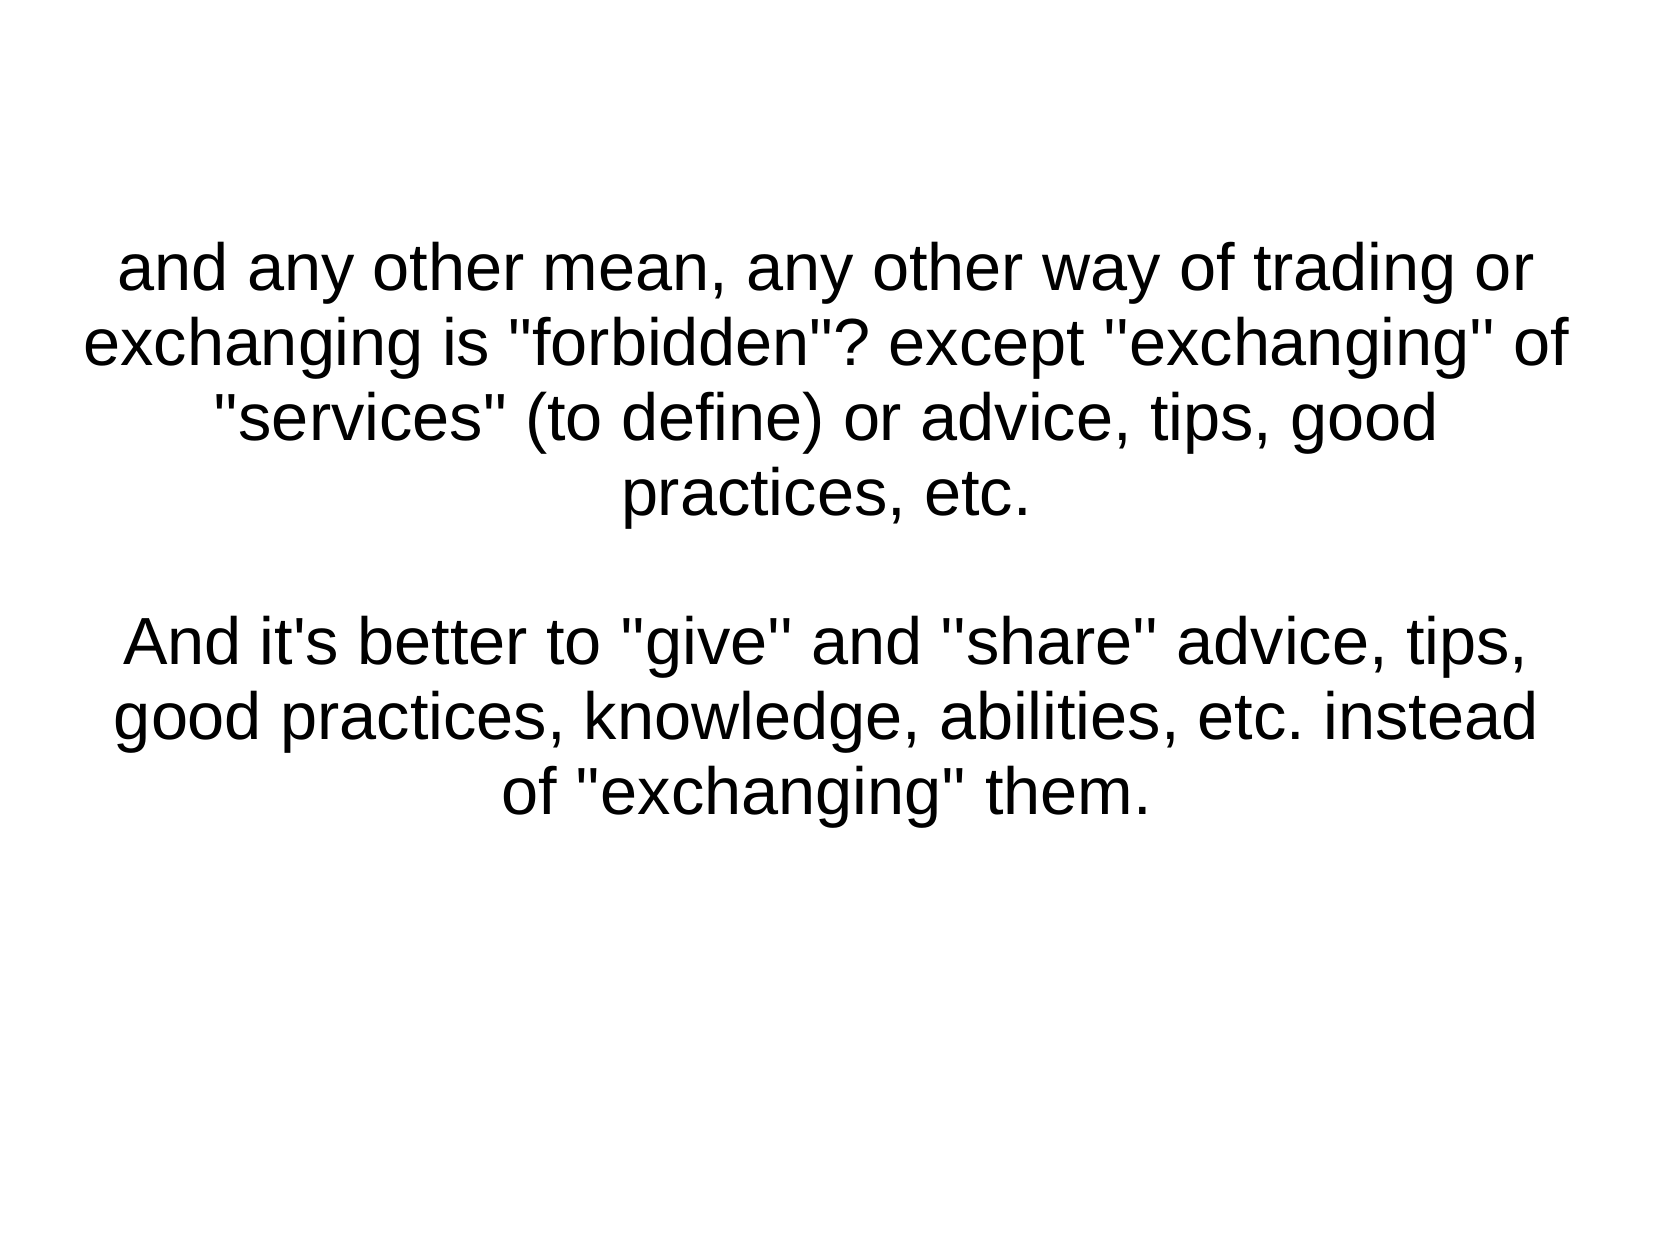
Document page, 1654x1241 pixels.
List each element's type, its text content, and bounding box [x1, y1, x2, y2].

subtitle and any other mean, any other way of trading or exchanging is "forbidden"? except ''exchanging'' of ''services" (to define) or advice, tips, good practices, etc. And it's better to ''give'' and ''share'' advice, tips, good practices, knowledge, abilities, etc. instead of ''exchanging'' them. [82, 49, 1571, 1010]
